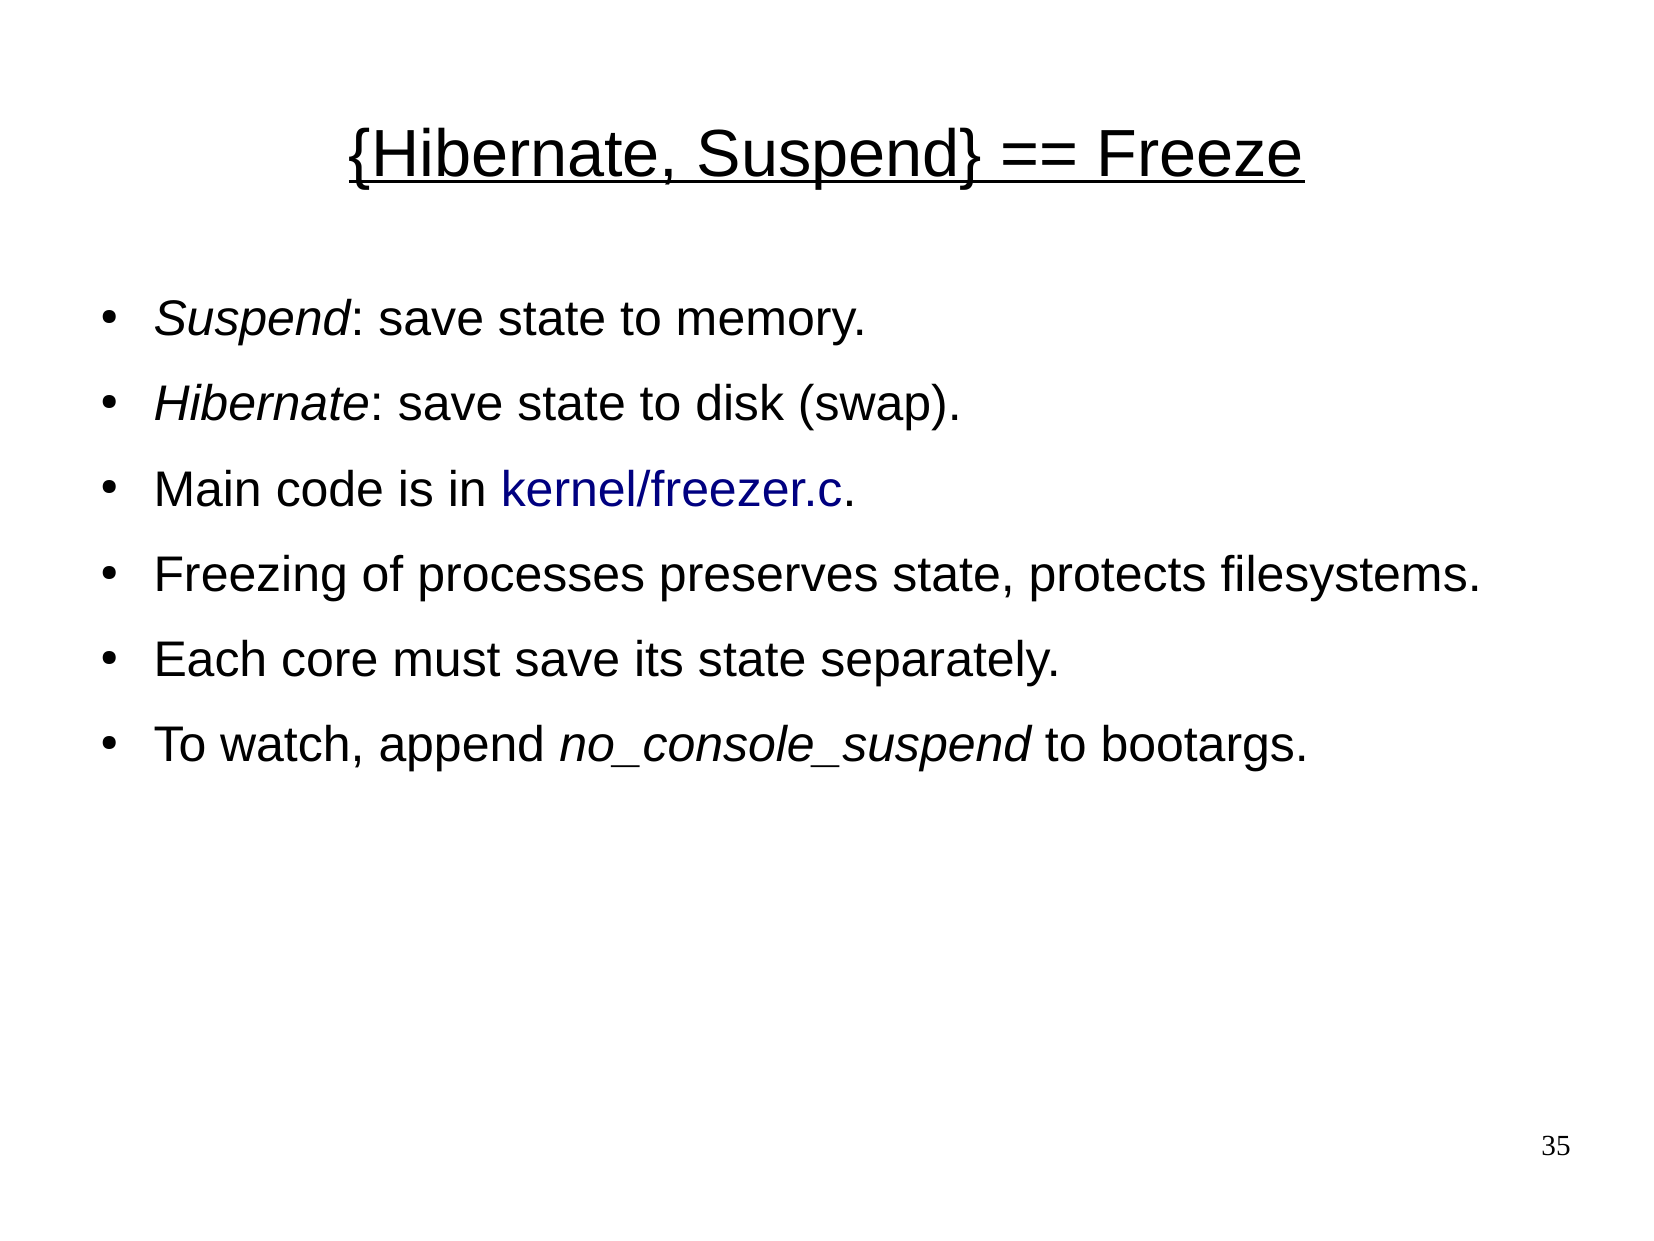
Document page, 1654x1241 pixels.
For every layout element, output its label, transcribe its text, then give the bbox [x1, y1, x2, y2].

list Suspend: save state to memory. Hibernate: save state to disk (swap). Main code is in kernel/freezer.c. Freezing of processes preserves state, protects filesystems. Each core must save its state separately. To watch, append no_console_suspend to bootargs. [82, 290, 1571, 1010]
title {Hibernate, Suspend} == Freeze [82, 49, 1571, 257]
